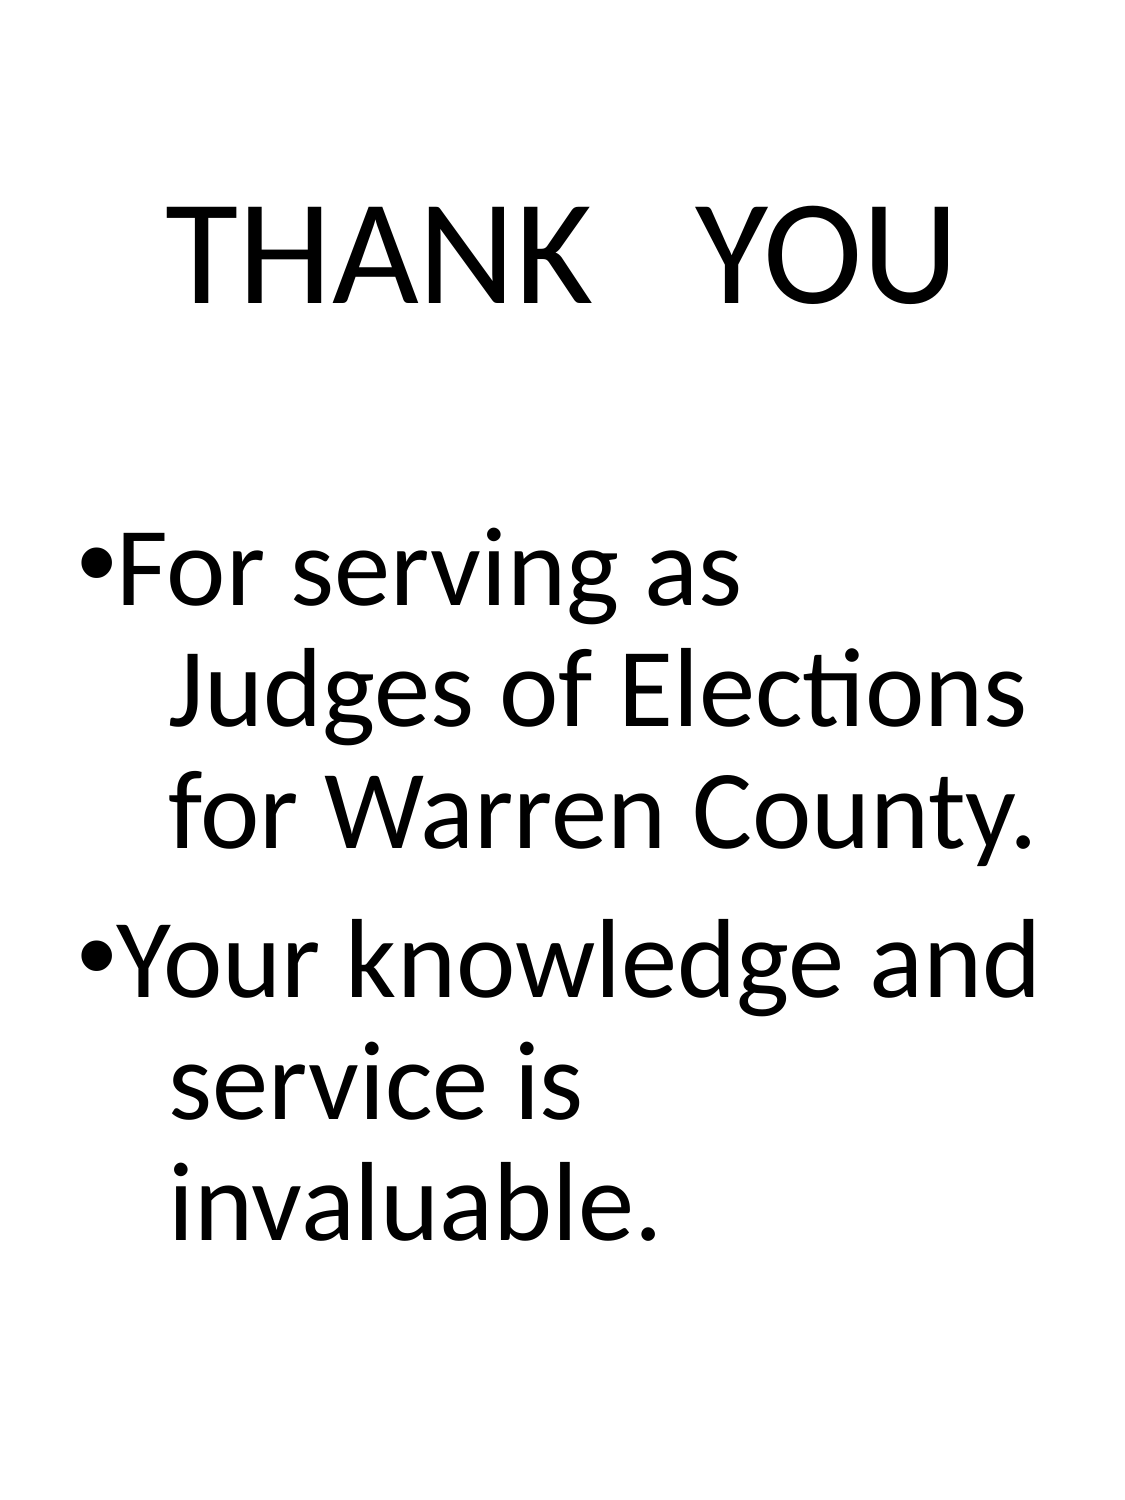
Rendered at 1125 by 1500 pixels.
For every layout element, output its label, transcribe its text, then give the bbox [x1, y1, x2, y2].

text_box THANK YOU [84, 112, 1041, 337]
text_box For serving as Judges of Elections for Warren County. Your knowledge and service is invaluable. [62, 337, 1069, 1275]
